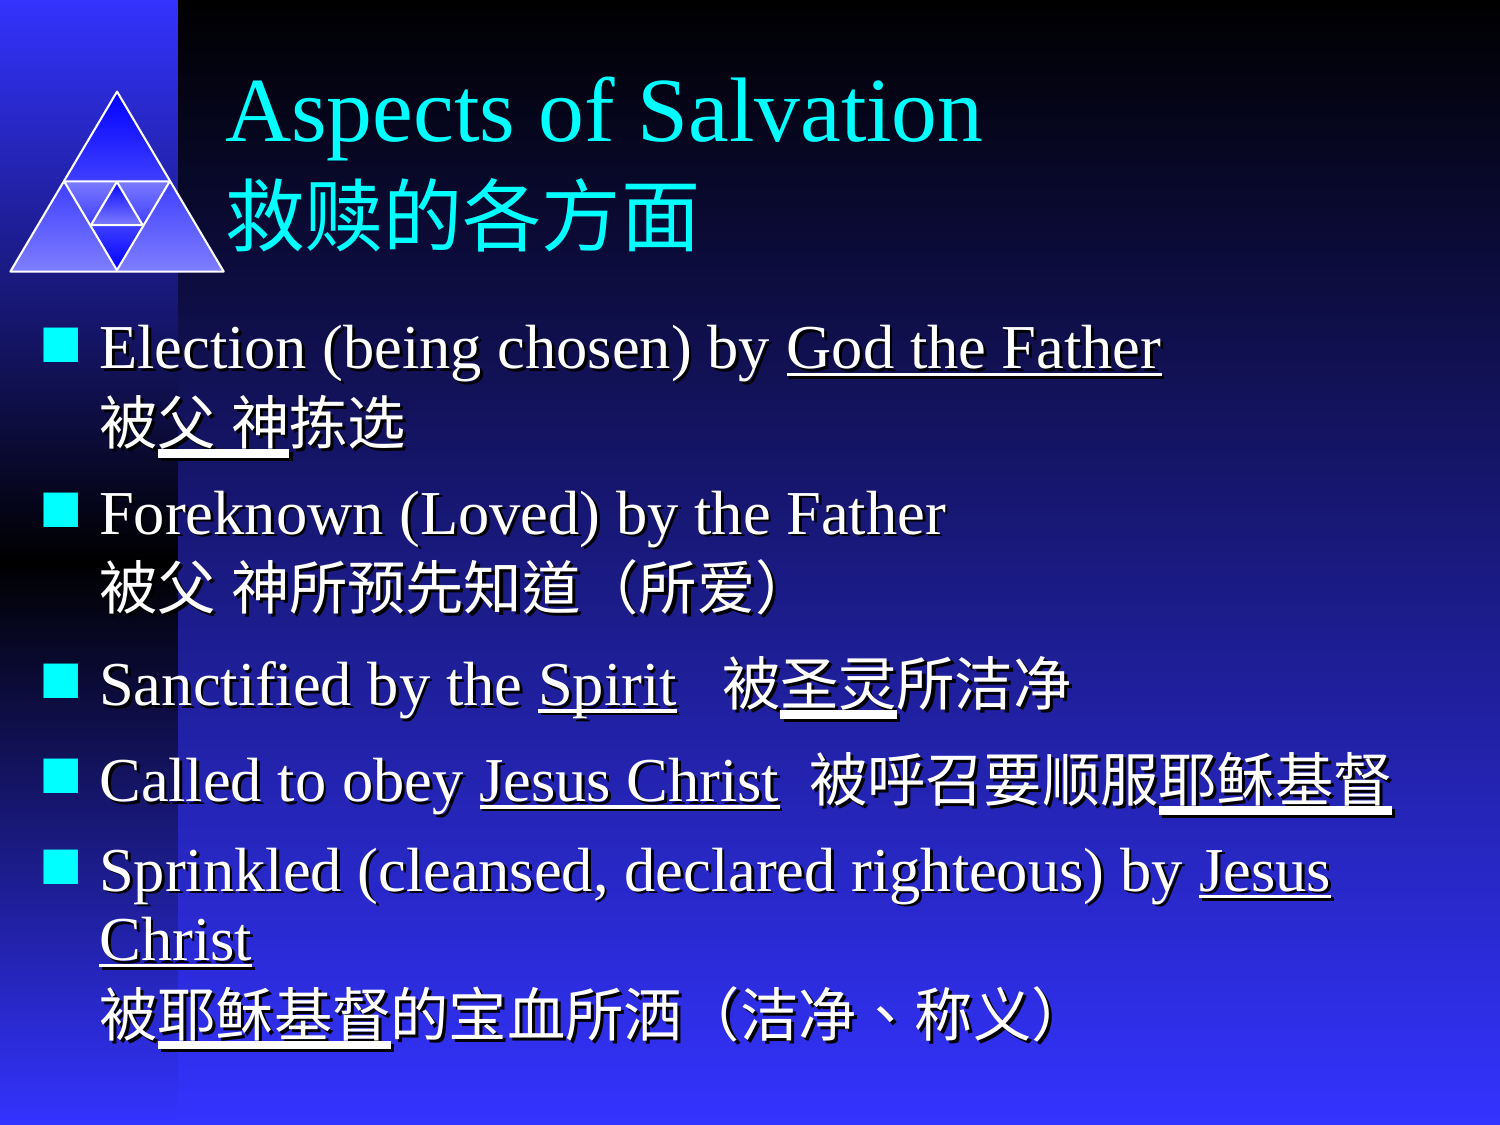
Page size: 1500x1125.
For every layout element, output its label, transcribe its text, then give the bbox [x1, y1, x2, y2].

list Election (being chosen) by God the Father 被父 神拣选 Foreknown (Loved) by the Father 被父 神所预先知道（所爱） Sanctified by the Spirit 被圣灵所洁净 Called to obey Jesus Christ 被呼召要顺服耶稣基督 Sprinkled (cleansed, declared righteous) by Jesus Christ 被耶稣基督的宝血所洒（洁净、称义） [43, 313, 1469, 1085]
title Aspects of Salvation 救赎的各方面 [225, 58, 1463, 270]
